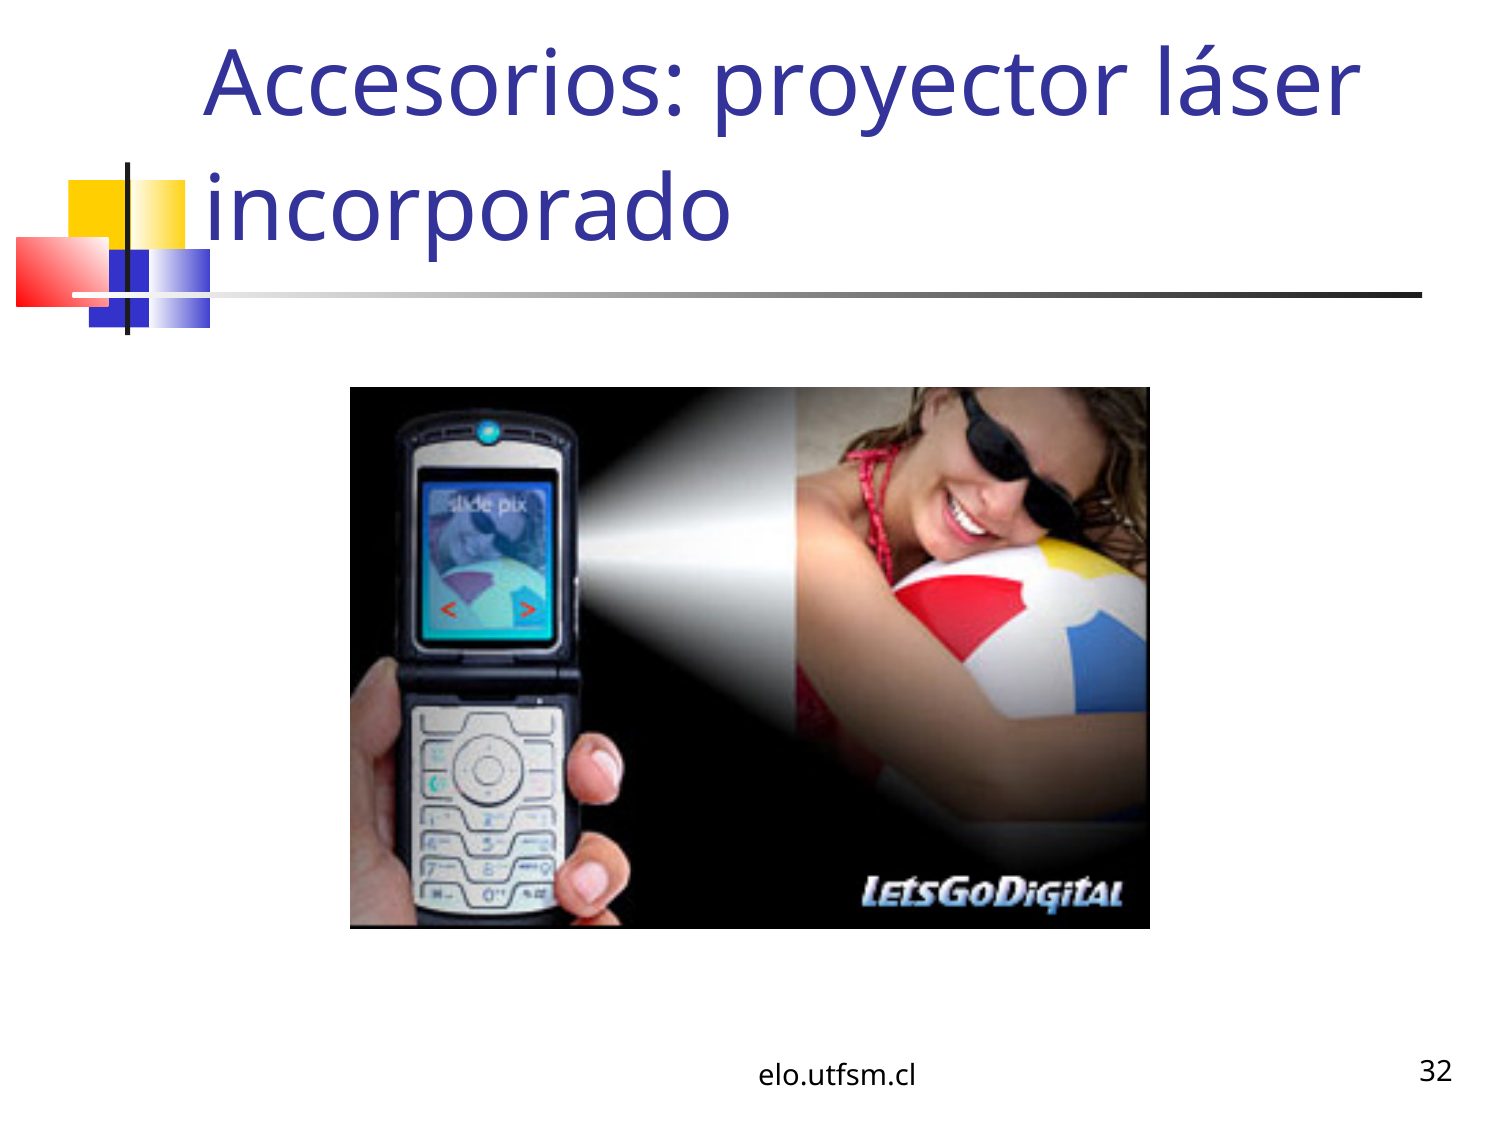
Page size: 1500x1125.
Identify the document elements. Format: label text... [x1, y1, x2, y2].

text_box elo.utfsm.cl [599, 1024, 1075, 1100]
text_box <number> [1155, 1024, 1468, 1100]
picture [350, 387, 1150, 929]
title Accesorios: proyector láser incorporado [188, 35, 1468, 276]
